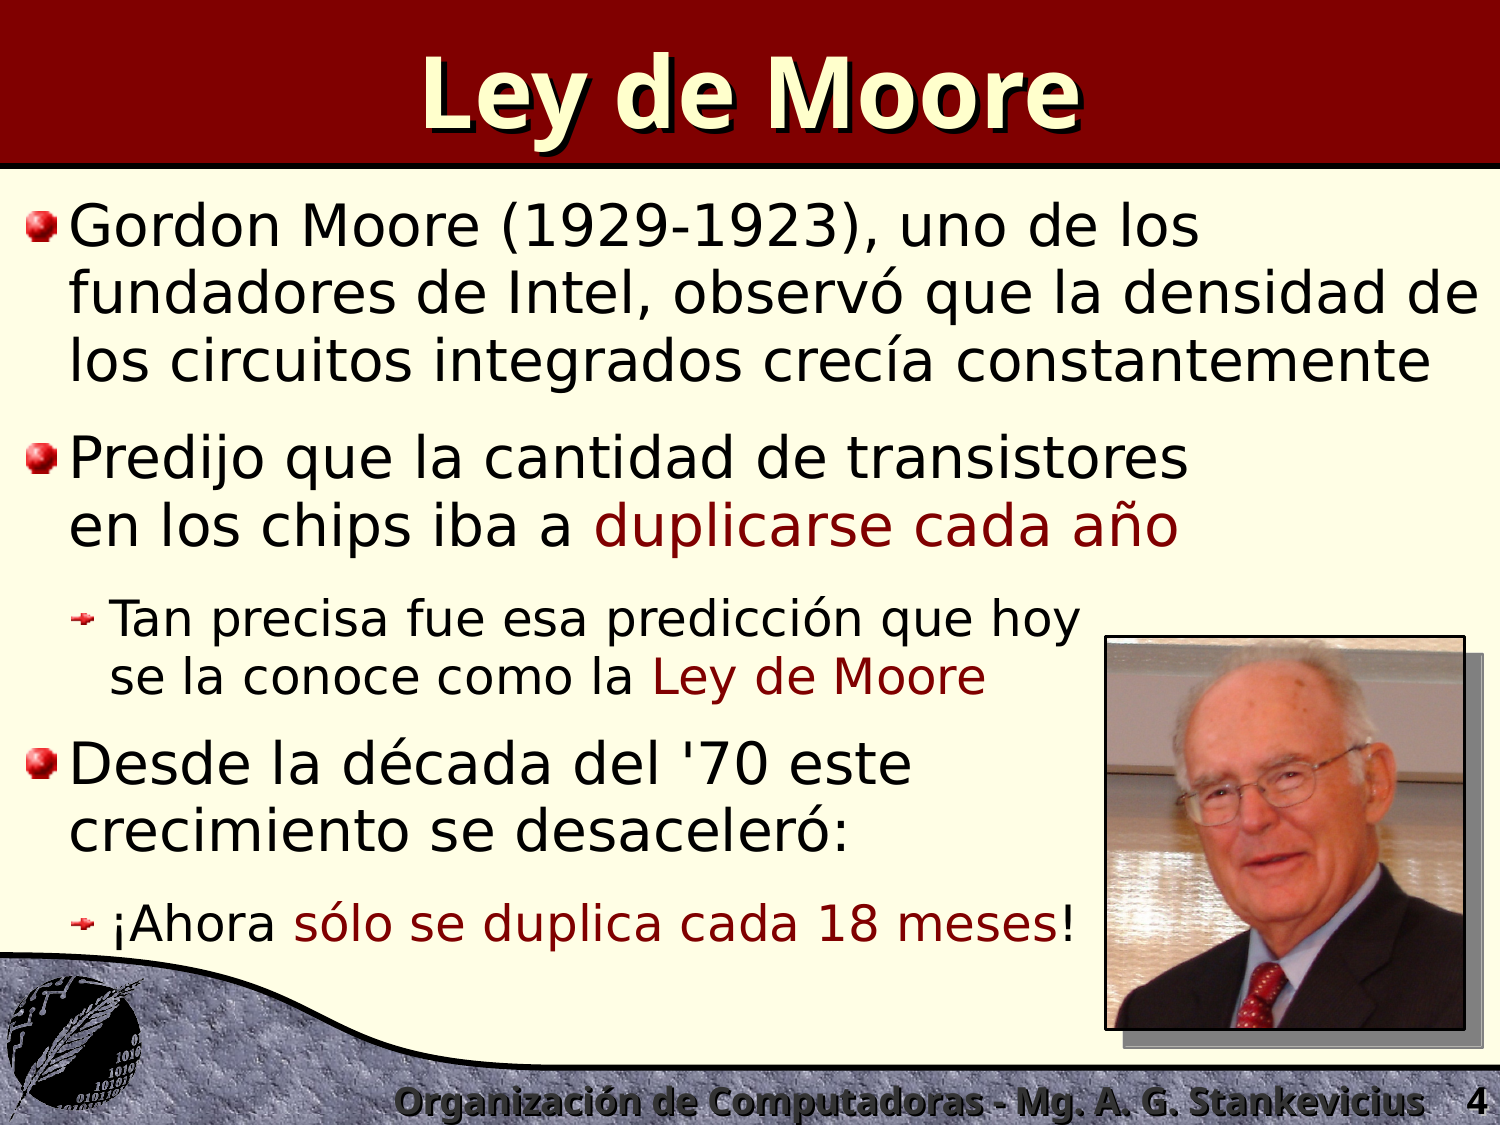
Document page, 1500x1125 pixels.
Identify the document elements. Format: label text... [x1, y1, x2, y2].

picture [1058, 1100, 1065, 1110]
picture [0, 959, 1500, 1125]
title Ley de Moore [15, 5, 1485, 160]
picture [448, 1100, 455, 1110]
picture [802, 1100, 806, 1110]
list Gordon Moore (1929-1923), uno de los fundadores de Intel, observó que la densidad de los circuitos integrados crecía constantemente Predijo que la cantidad de transistores en los chips iba a duplicarse cada año Tan precisa fue esa predicción que hoy se la conoce como la Ley de Moore Desde la década del '70 este crecimiento se desaceleró: ¡Ahora sólo se duplica cada 18 meses! [11, 192, 1486, 957]
picture [1107, 637, 1463, 1028]
